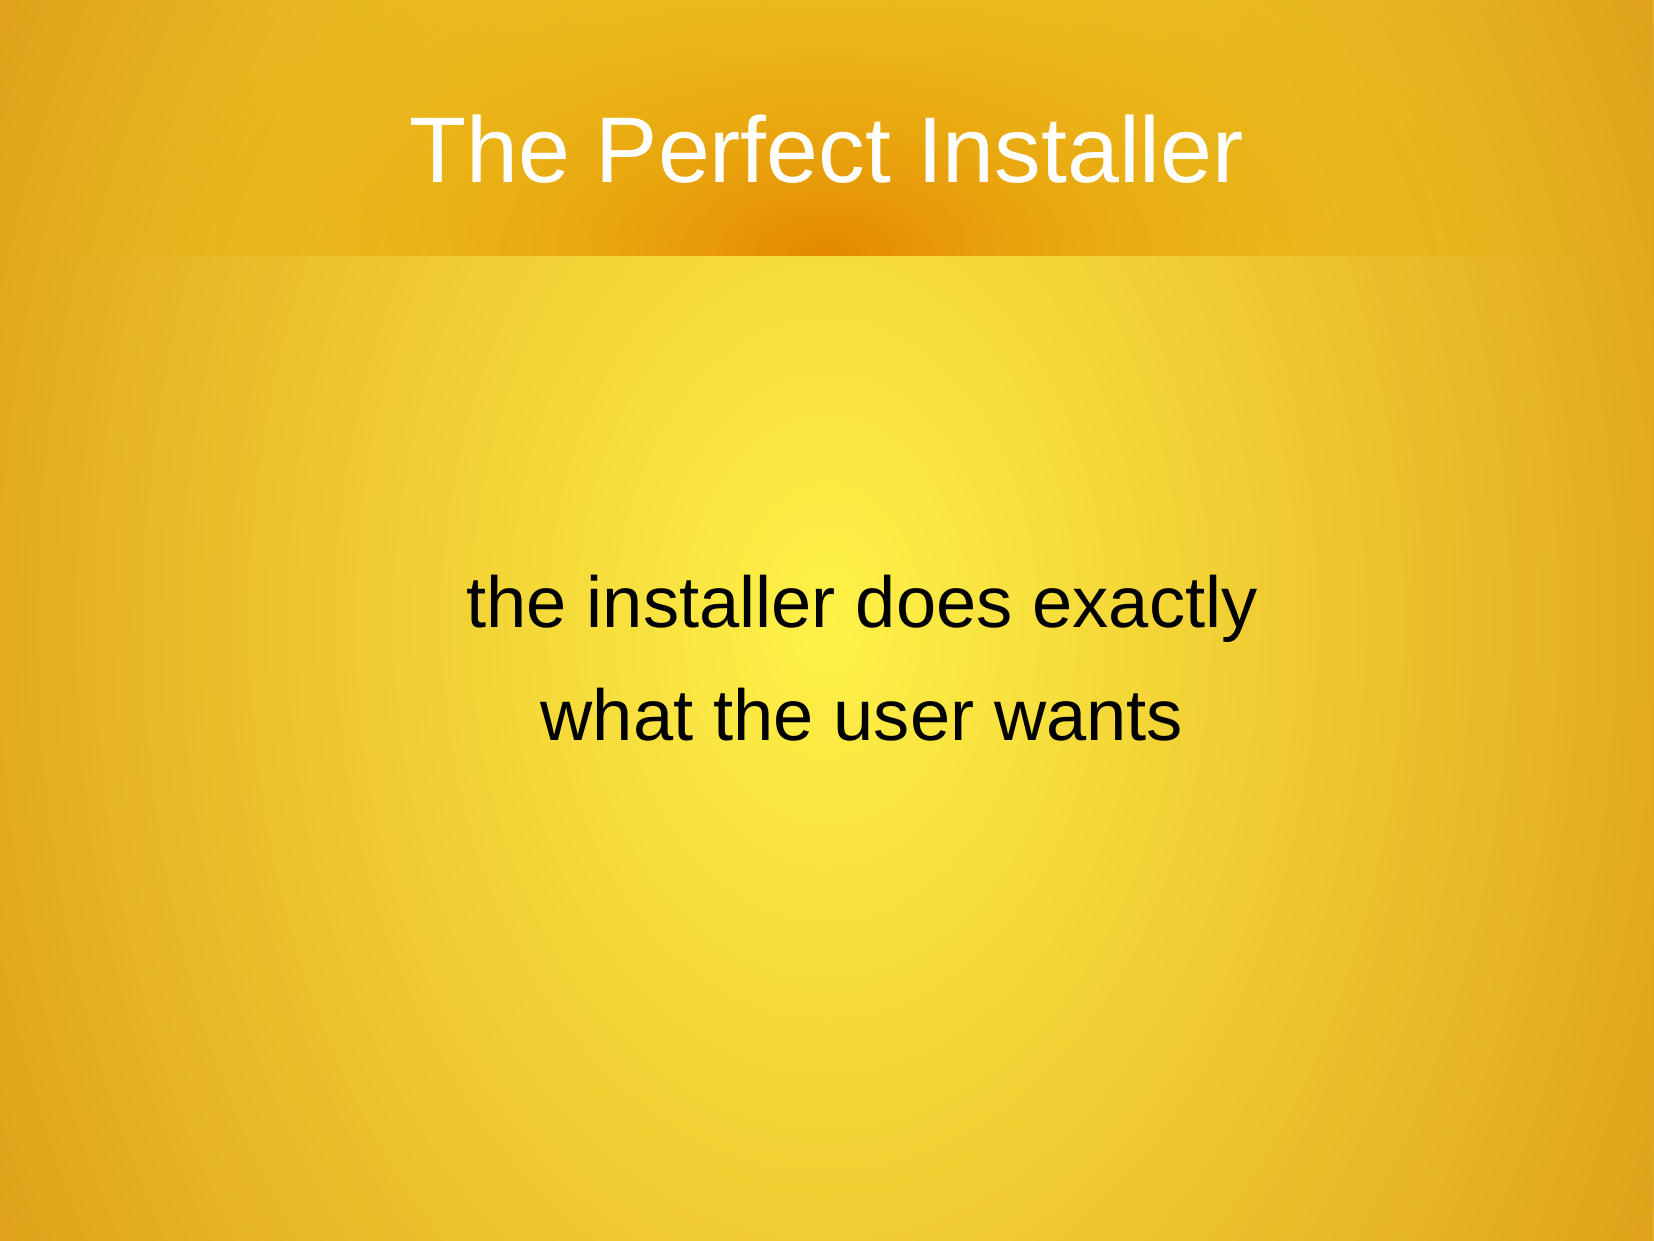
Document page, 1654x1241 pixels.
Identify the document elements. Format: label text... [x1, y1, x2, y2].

title The Perfect Installer [82, 47, 1571, 252]
list the installer does exactly what the user wants [82, 299, 1571, 1019]
